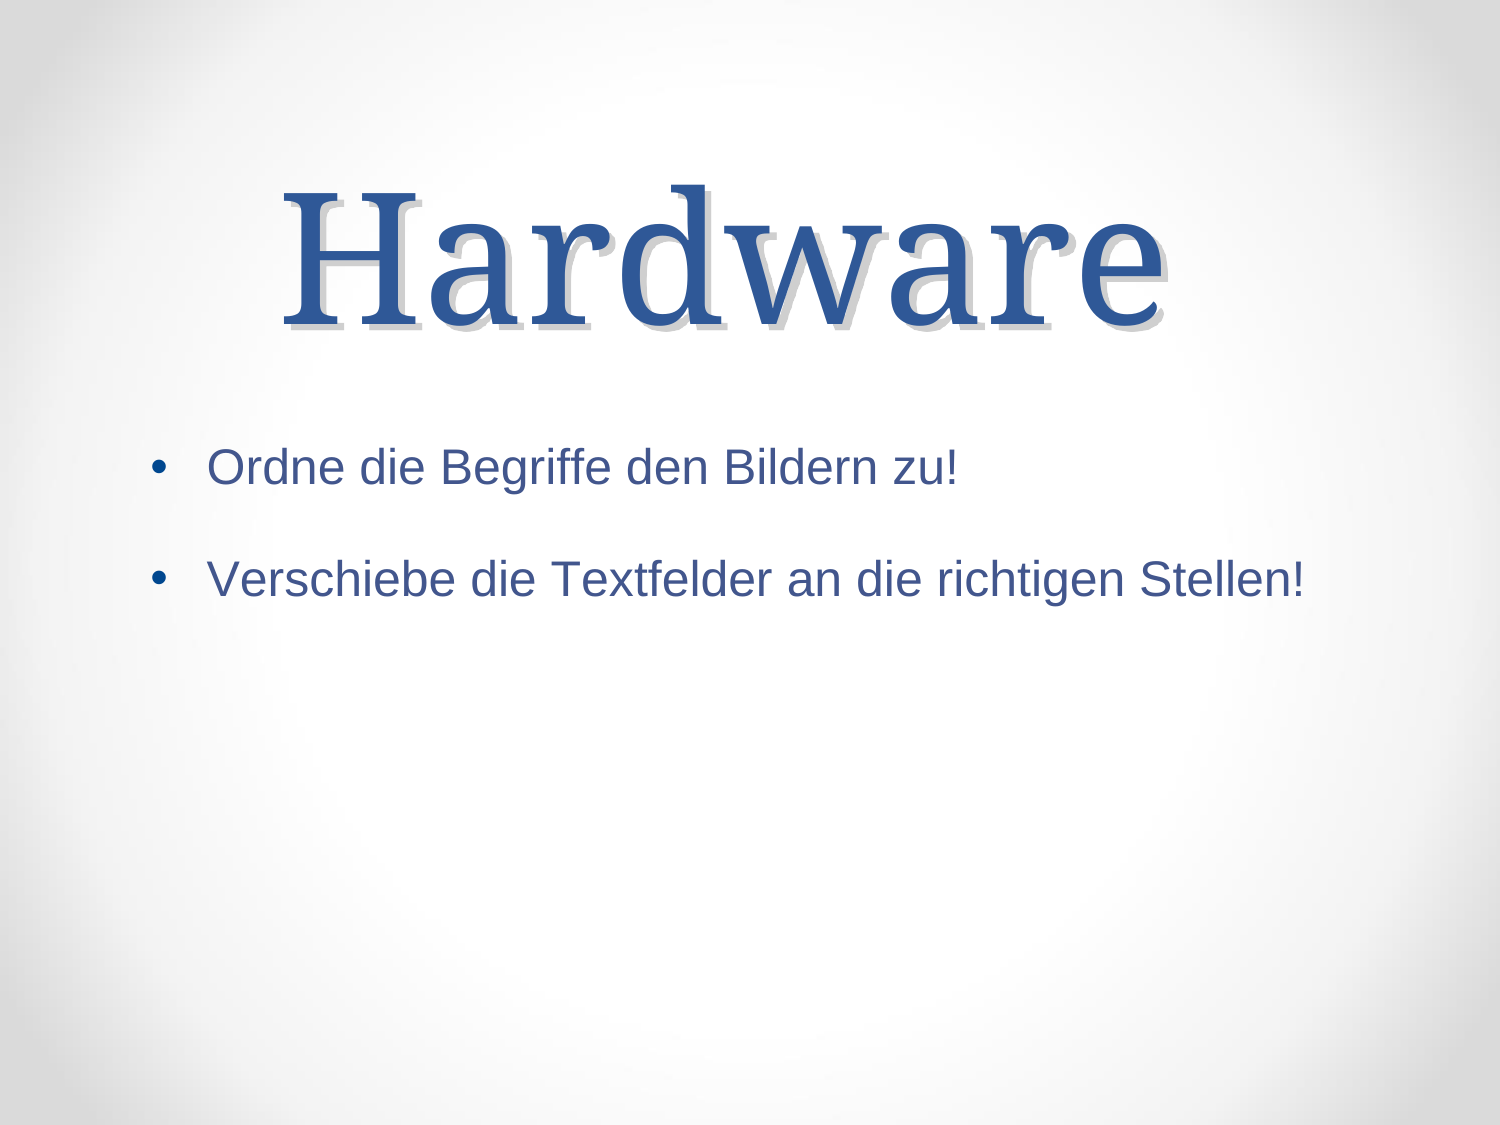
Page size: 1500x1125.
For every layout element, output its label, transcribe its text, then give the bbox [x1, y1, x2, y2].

title Hardware [86, 118, 1362, 370]
picture [0, 0, 1500, 1125]
text_box Ordne die Begriffe den Bildern zu! Verschiebe die Textfelder an die richtigen Stellen! [135, 432, 1424, 616]
